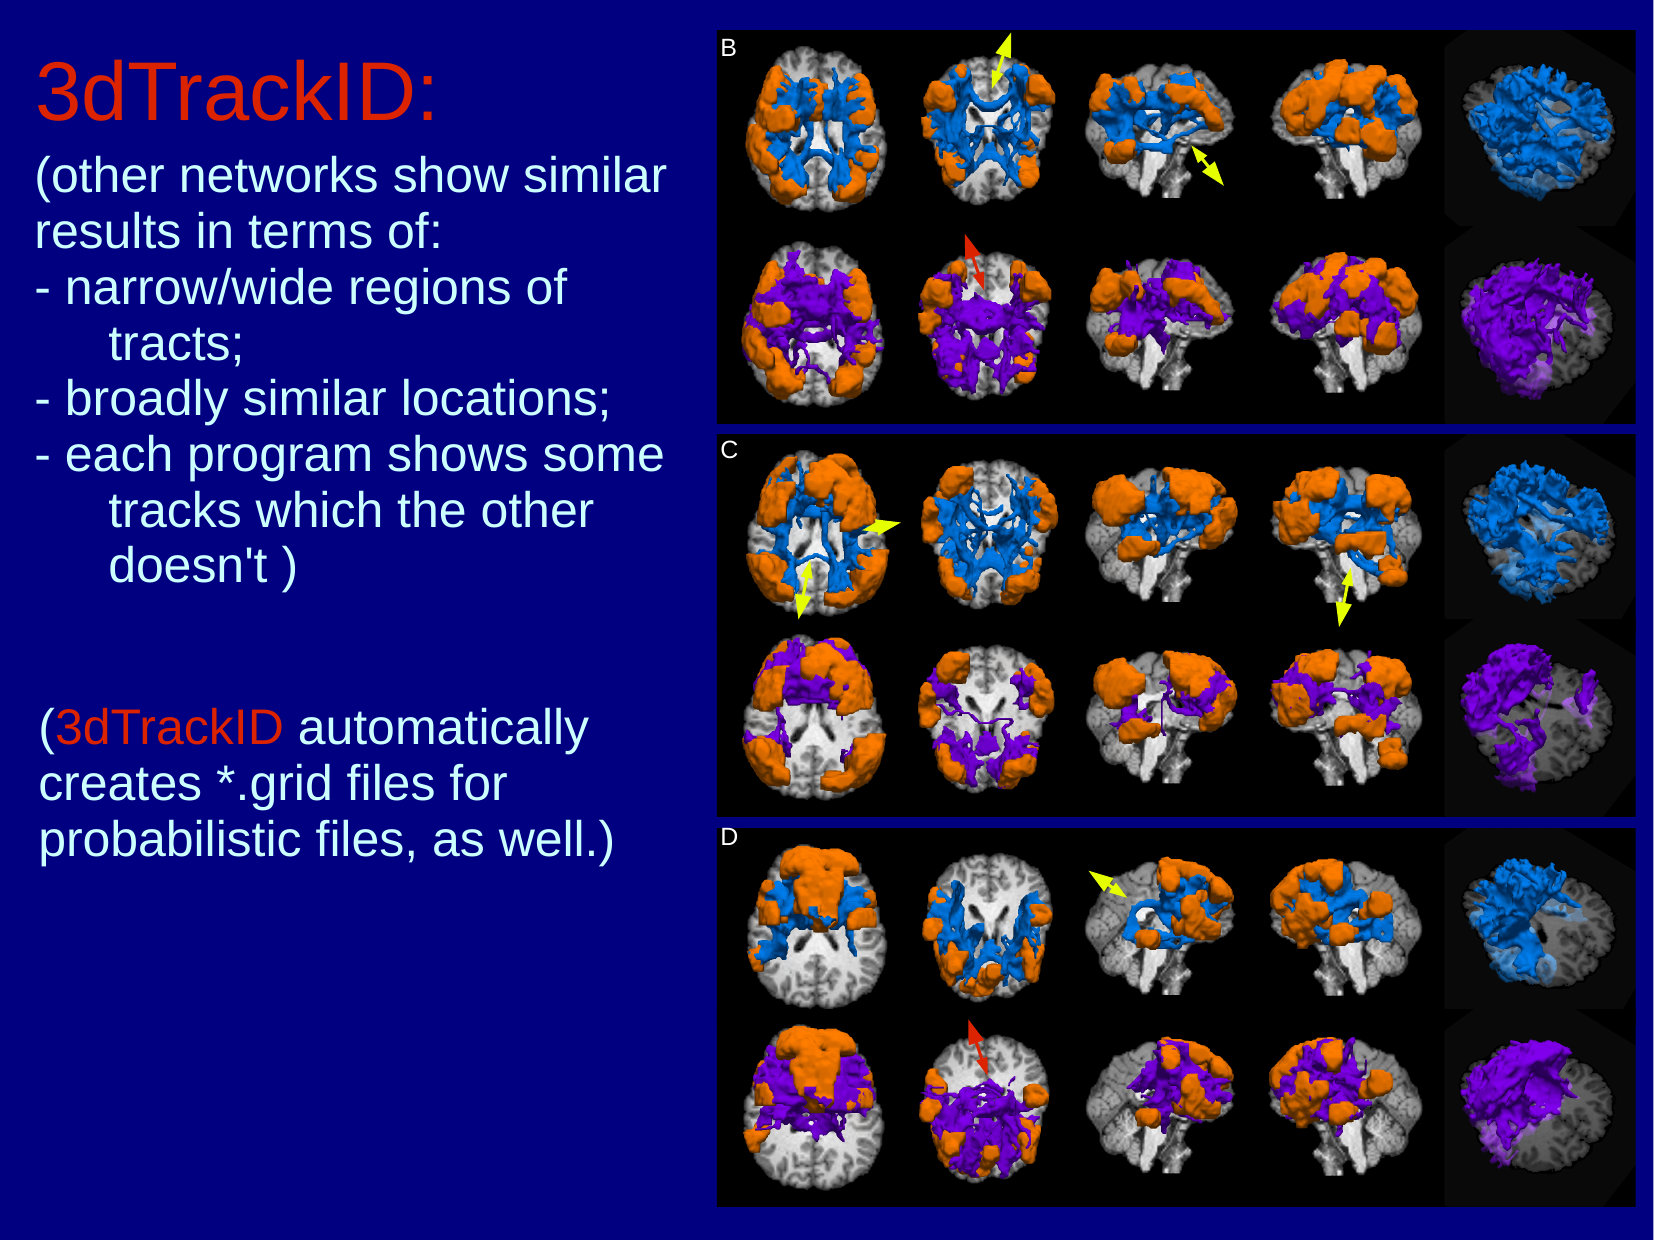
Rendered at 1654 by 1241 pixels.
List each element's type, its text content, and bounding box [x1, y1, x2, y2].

picture [716, 434, 1636, 817]
text_box B [705, 26, 766, 85]
text_box (3dTrackID automatically creates *.grid files for probabilistic files, as well.) [23, 692, 675, 1185]
text_box D [705, 815, 768, 873]
picture [716, 828, 1636, 1207]
text_box C [705, 428, 768, 486]
title 3dTrackID: [35, 23, 677, 140]
picture [716, 30, 1636, 424]
text_box (other networks show similar results in terms of: - narrow/wide regions of tracts; - broadly similar locations; - each program shows some tracks which the other doesn't ) [19, 140, 717, 632]
